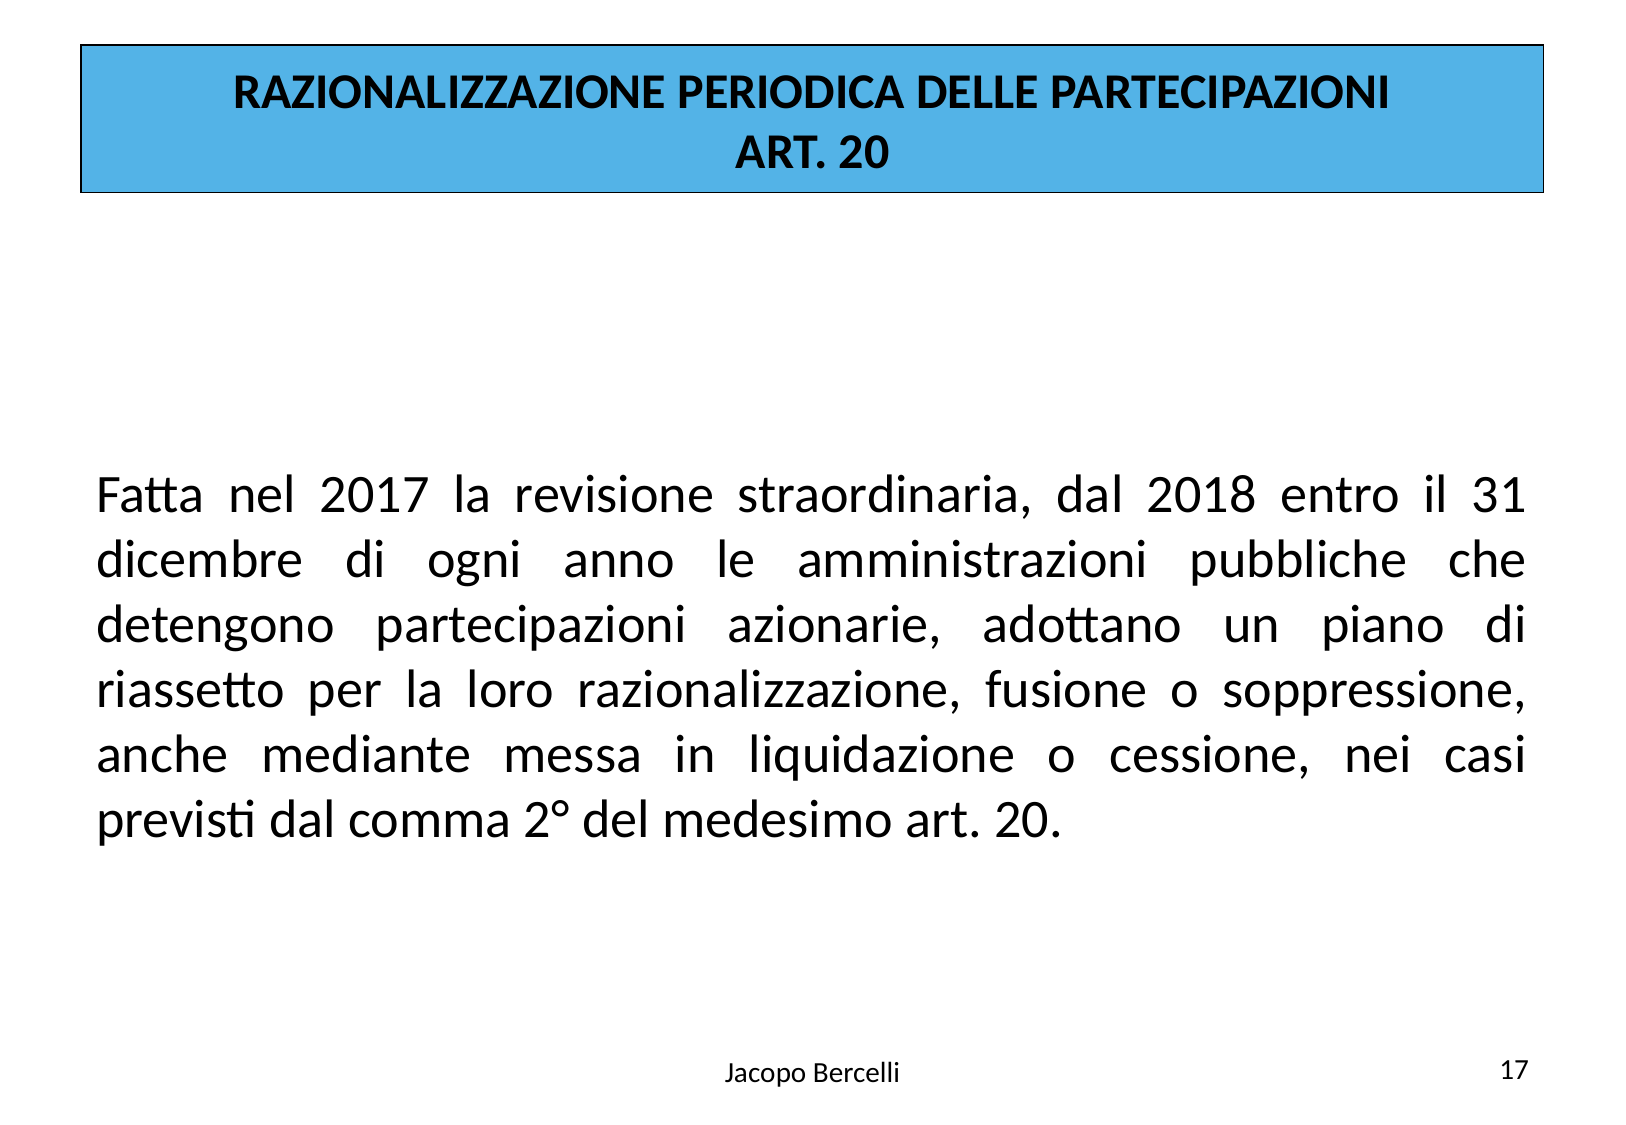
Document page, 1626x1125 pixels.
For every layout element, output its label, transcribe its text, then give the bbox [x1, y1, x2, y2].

list Fatta nel 2017 la revisione straordinaria, dal 2018 entro il 31 dicembre di ogni anno le amministrazioni pubbliche che detengono partecipazioni azionarie, adottano un piano di riassetto per la loro razionalizzazione, fusione o soppressione, anche mediante messa in liquidazione o cessione, nei casi previsti dal comma 2° del medesimo art. 20. [81, 262, 1544, 1005]
title RAZIONALIZZAZIONE PERIODICA DELLE PARTECIPAZIONI ART. 20 [81, 45, 1544, 193]
text_box Jacopo Bercelli [633, 1046, 992, 1097]
slide_number <numero> [1164, 1042, 1544, 1103]
